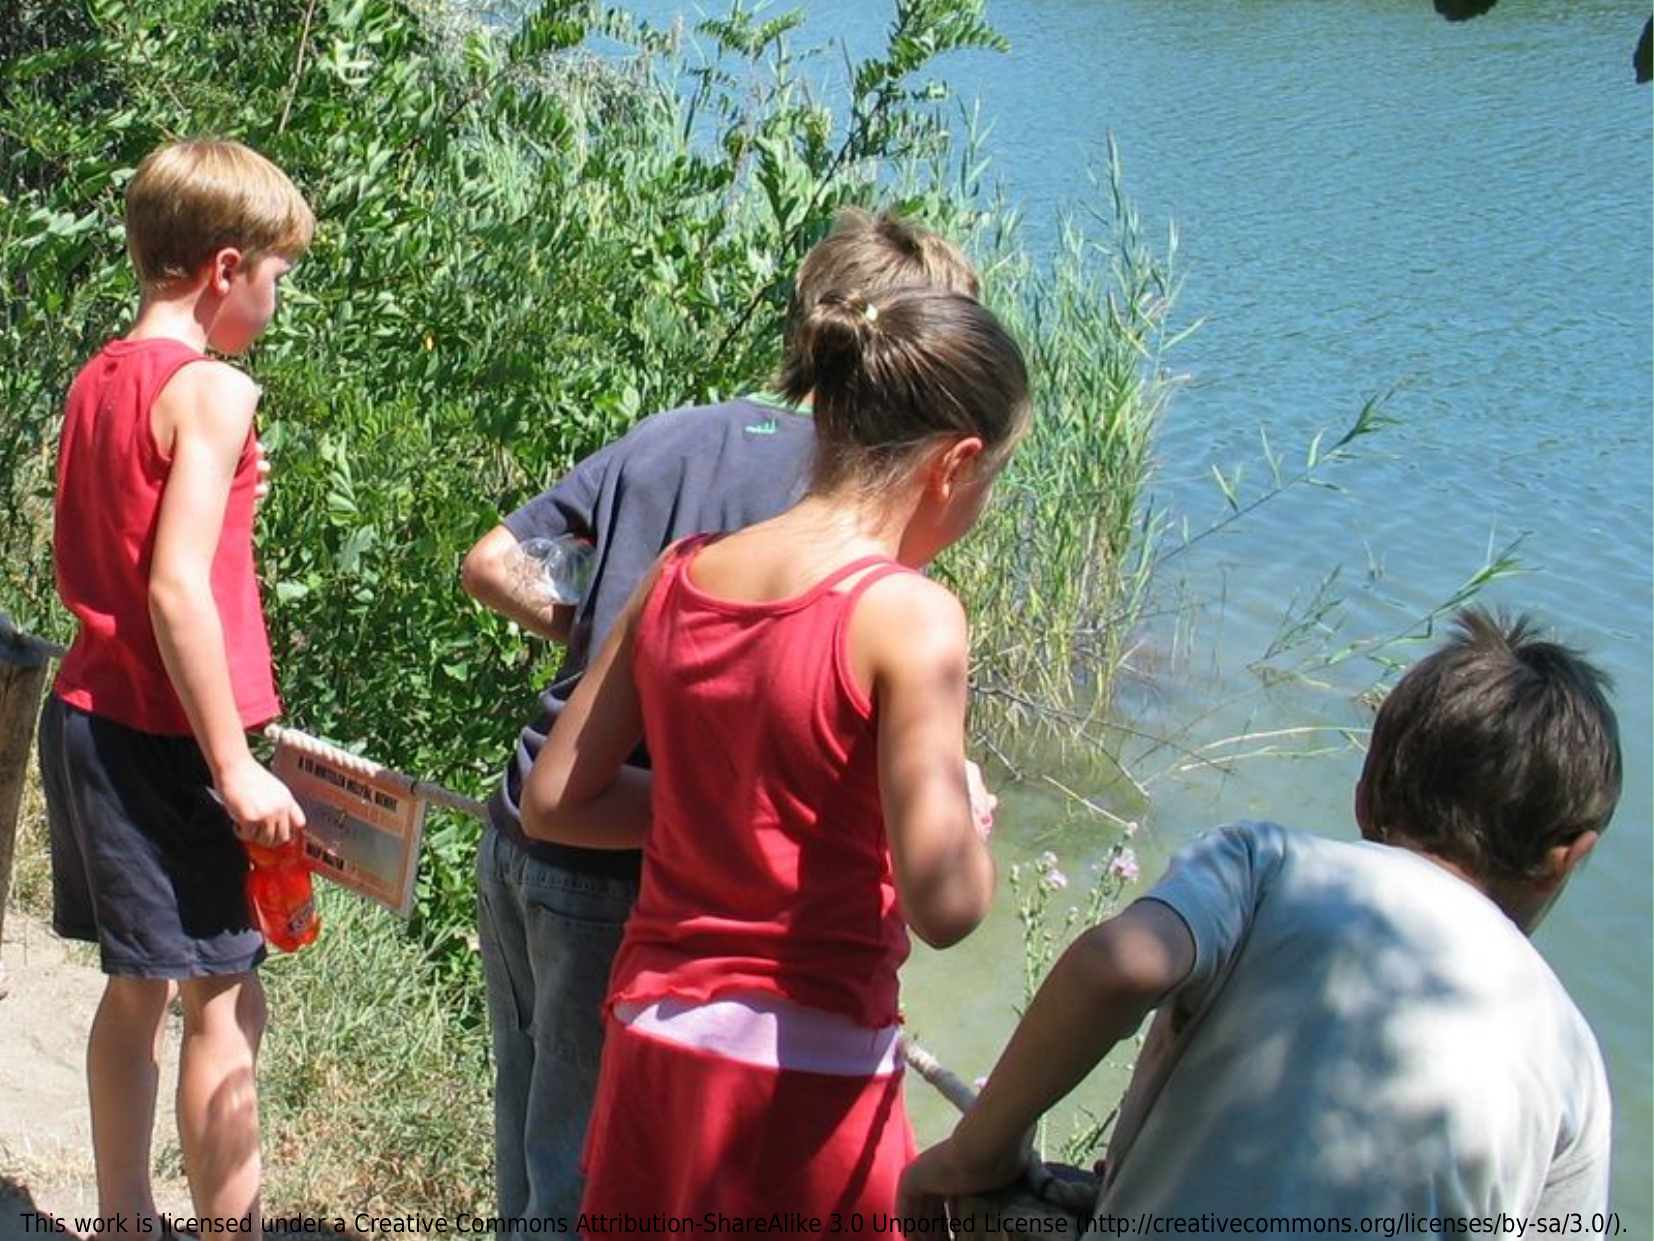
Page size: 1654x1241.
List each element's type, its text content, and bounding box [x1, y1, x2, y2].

text_box This work is licensed under a Creative Commons Attribution-ShareAlike 3.0 Unported License (http://creativecommons.org/licenses/by-sa/3.0/). [0, 1201, 1651, 1241]
picture [0, 0, 1654, 1241]
